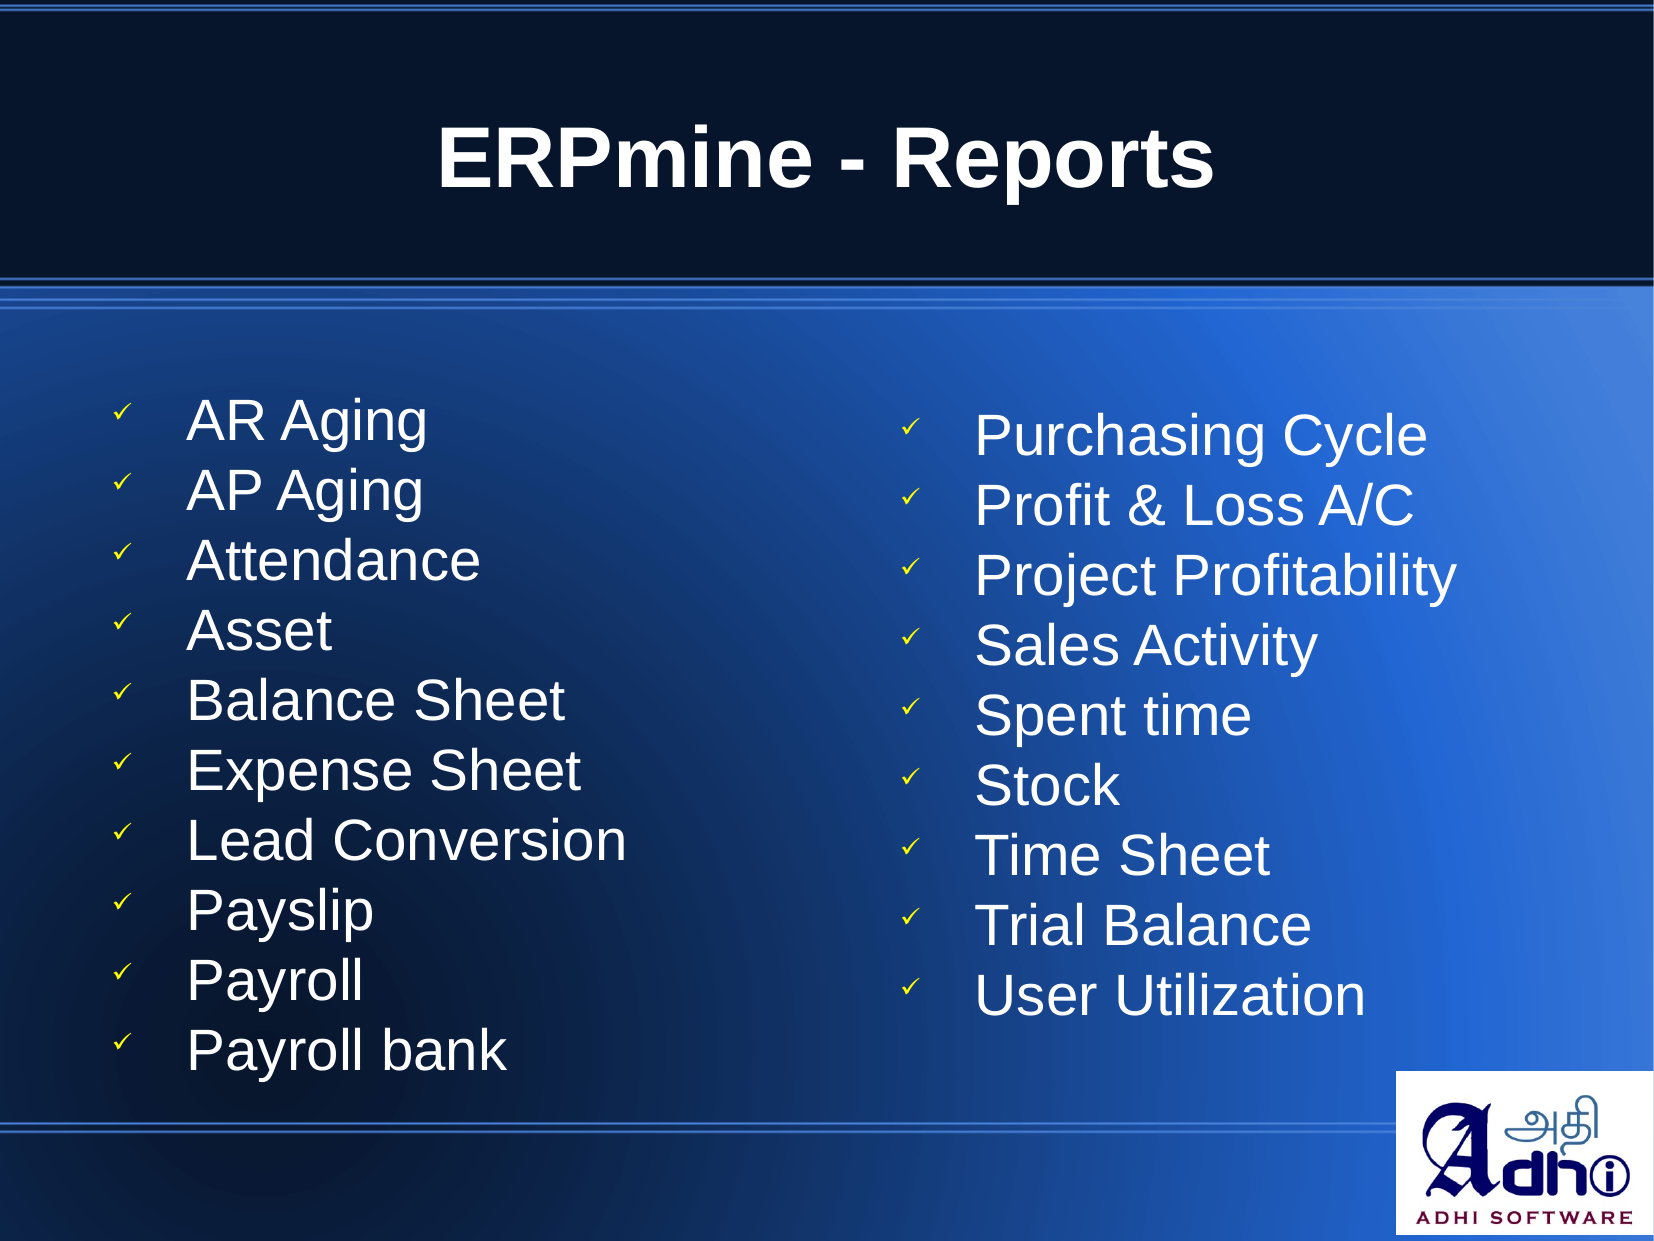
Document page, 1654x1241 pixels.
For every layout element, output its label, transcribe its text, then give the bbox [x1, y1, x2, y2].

title ERPmine - Reports [82, 56, 1571, 250]
picture [0, 0, 1654, 1241]
text_box AR Aging AP Aging Attendance Asset Balance Sheet Expense Sheet Lead Conversion Payslip Payroll Payroll bank [96, 374, 705, 1091]
text_box Purchasing Cycle Profit & Loss A/C Project Profitability Sales Activity Spent time Stock Time Sheet Trial Balance User Utilization [884, 390, 1560, 1153]
